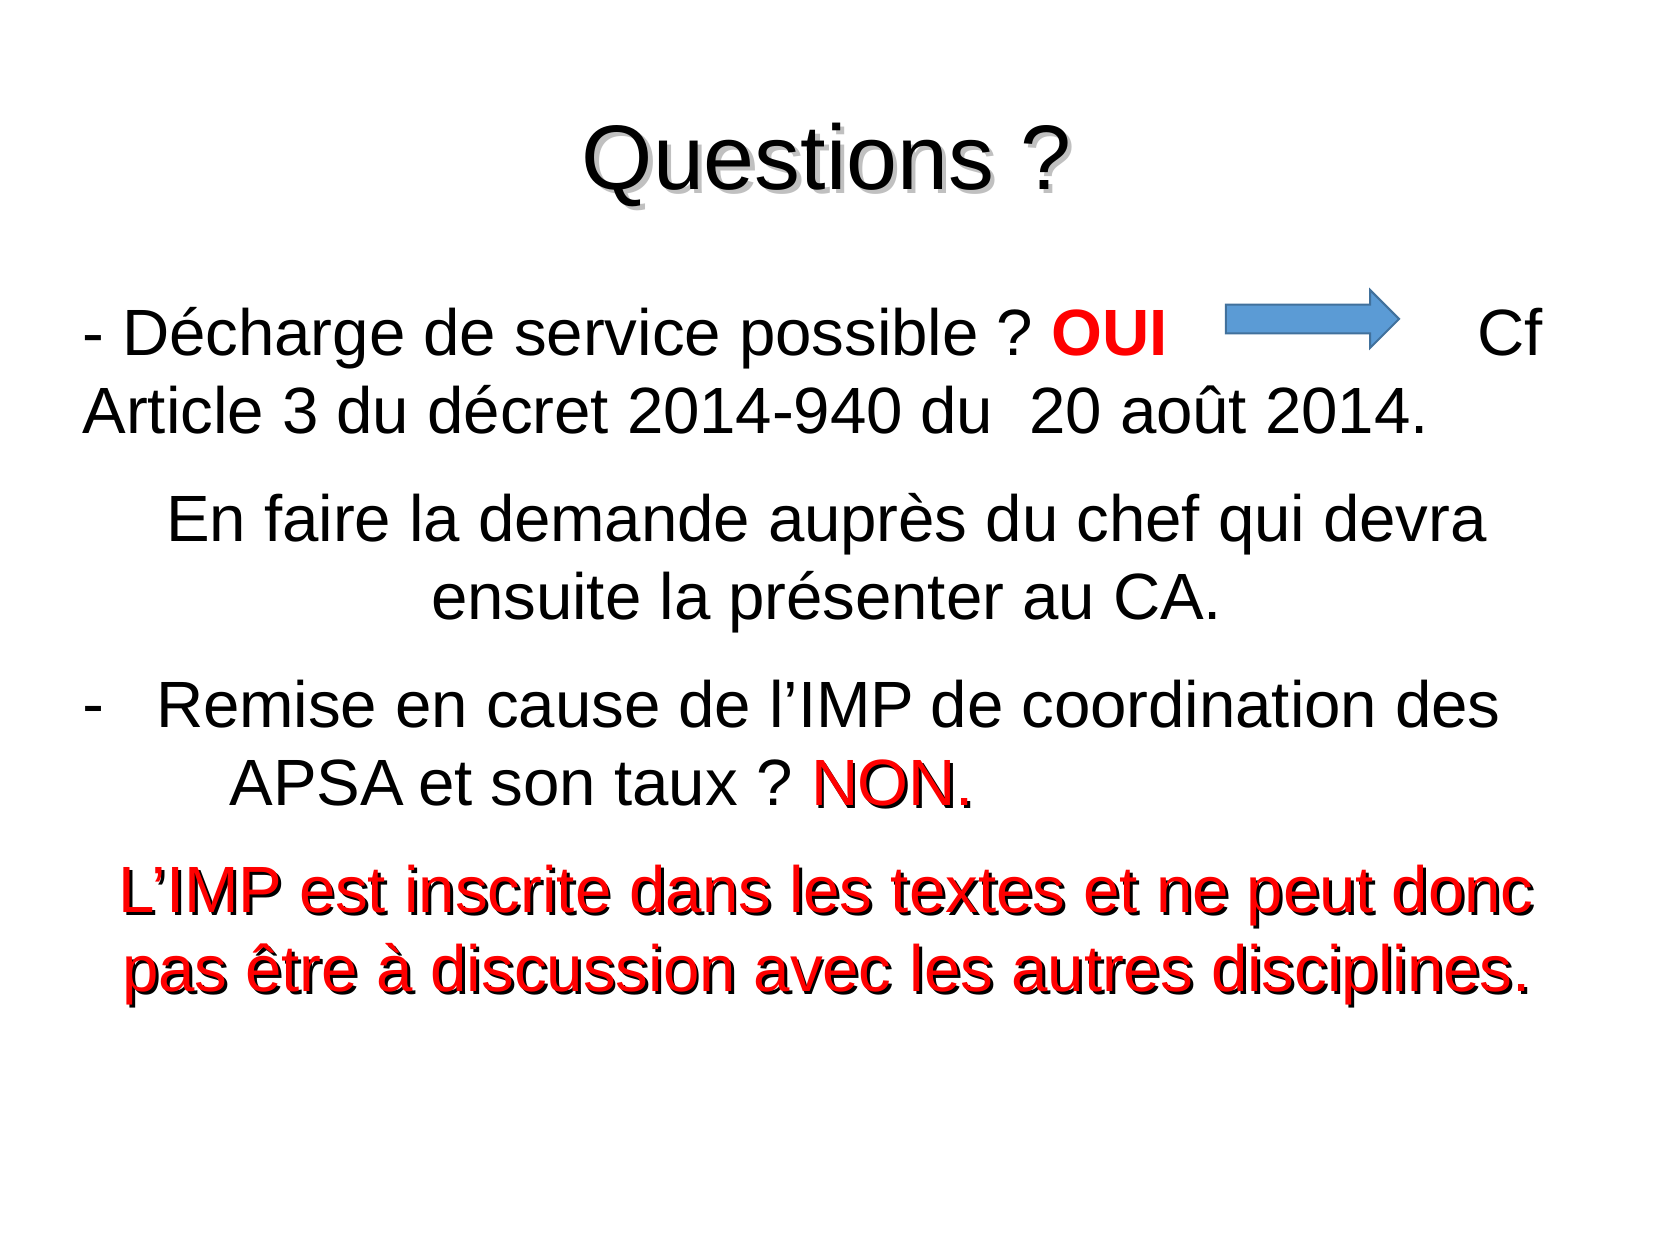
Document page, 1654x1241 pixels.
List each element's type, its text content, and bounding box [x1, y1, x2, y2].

title Questions ? [82, 49, 1571, 257]
list - Décharge de service possible ? OUI Cf Article 3 du décret 2014-940 du 20 août 2014. En faire la demande auprès du chef qui devra ensuite la présenter au CA. Remise en cause de l’IMP de coordination des APSA et son taux ? NON. L’IMP est inscrite dans les textes et ne peut donc pas être à discussion avec les autres disciplines. [82, 290, 1571, 1010]
text_box [1225, 290, 1400, 348]
